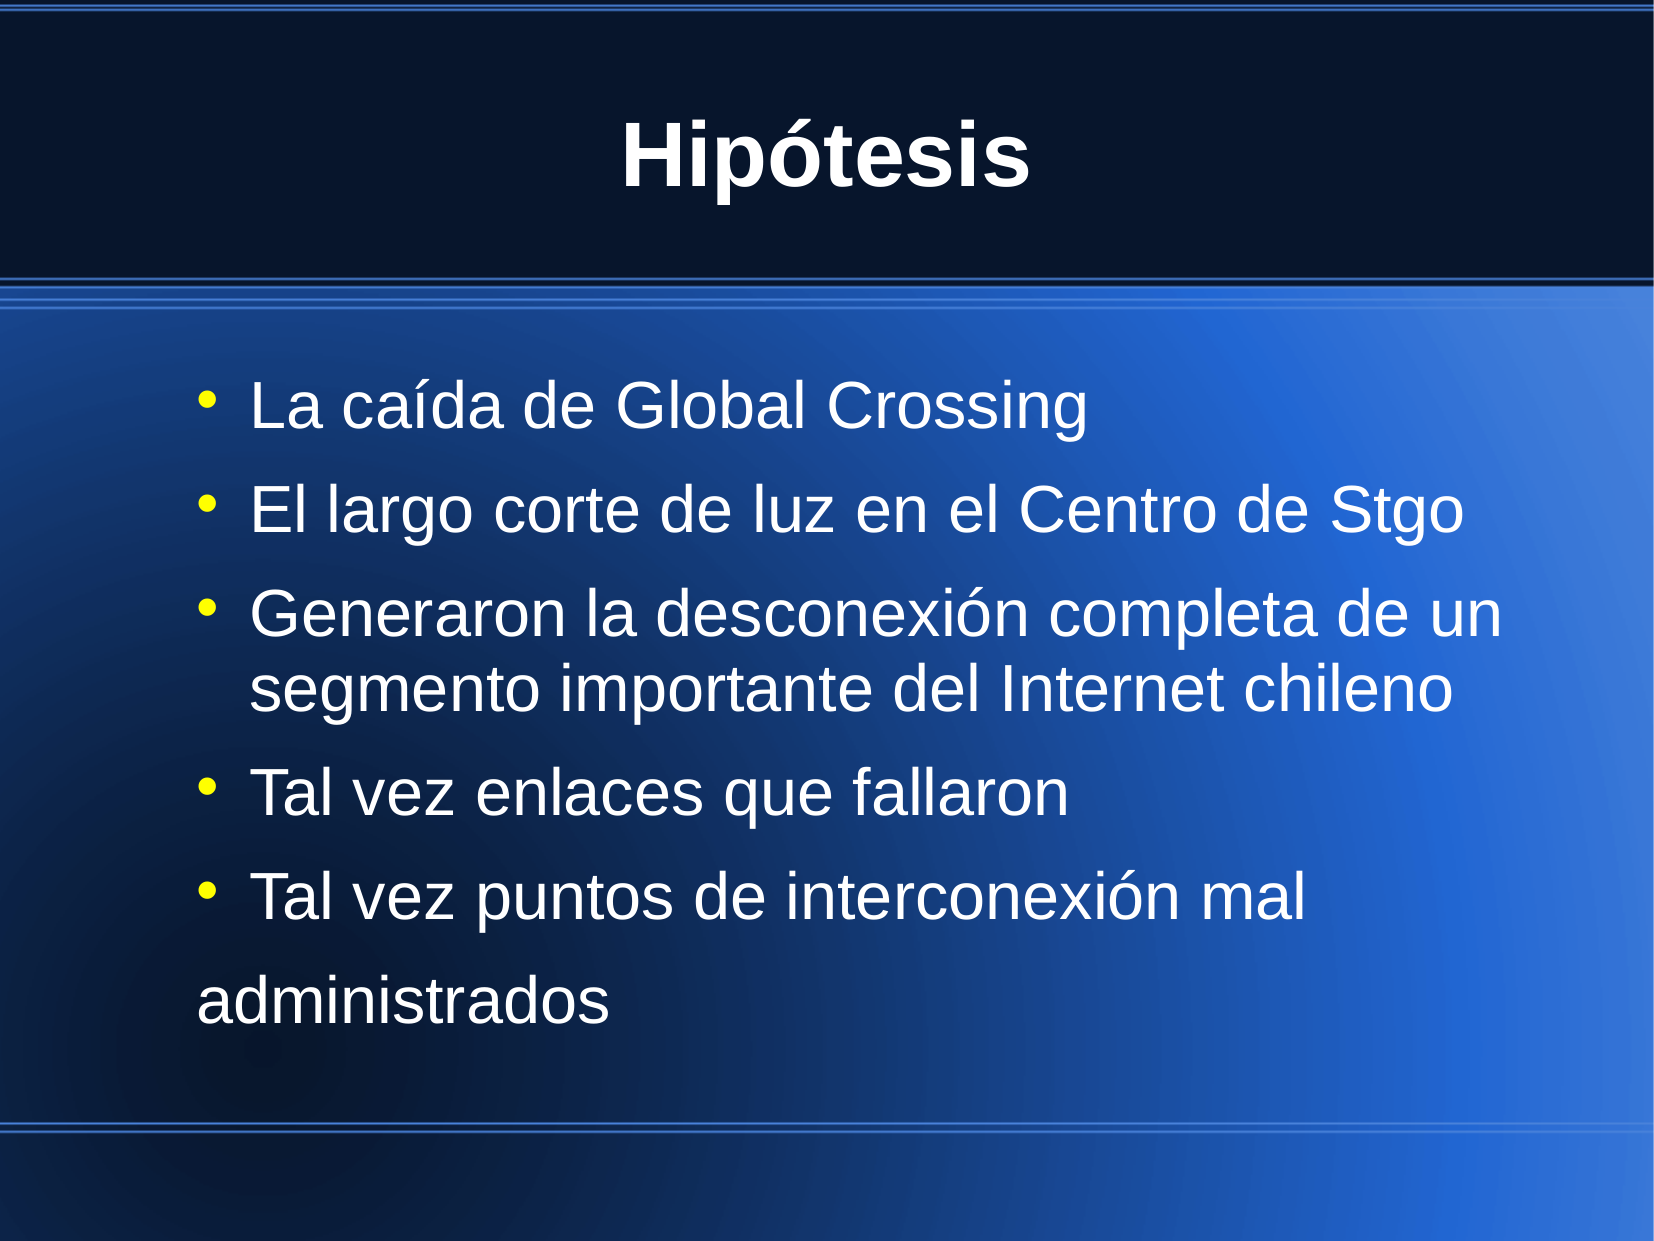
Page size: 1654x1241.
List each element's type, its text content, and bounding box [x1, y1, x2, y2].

list La caída de Global Crossing El largo corte de luz en el Centro de Stgo Generaron la desconexión completa de un segmento importante del Internet chileno Tal vez enlaces que fallaron Tal vez puntos de interconexión mal administrados [178, 364, 1570, 1147]
picture [0, 0, 1654, 1241]
title Hipótesis [82, 49, 1571, 257]
